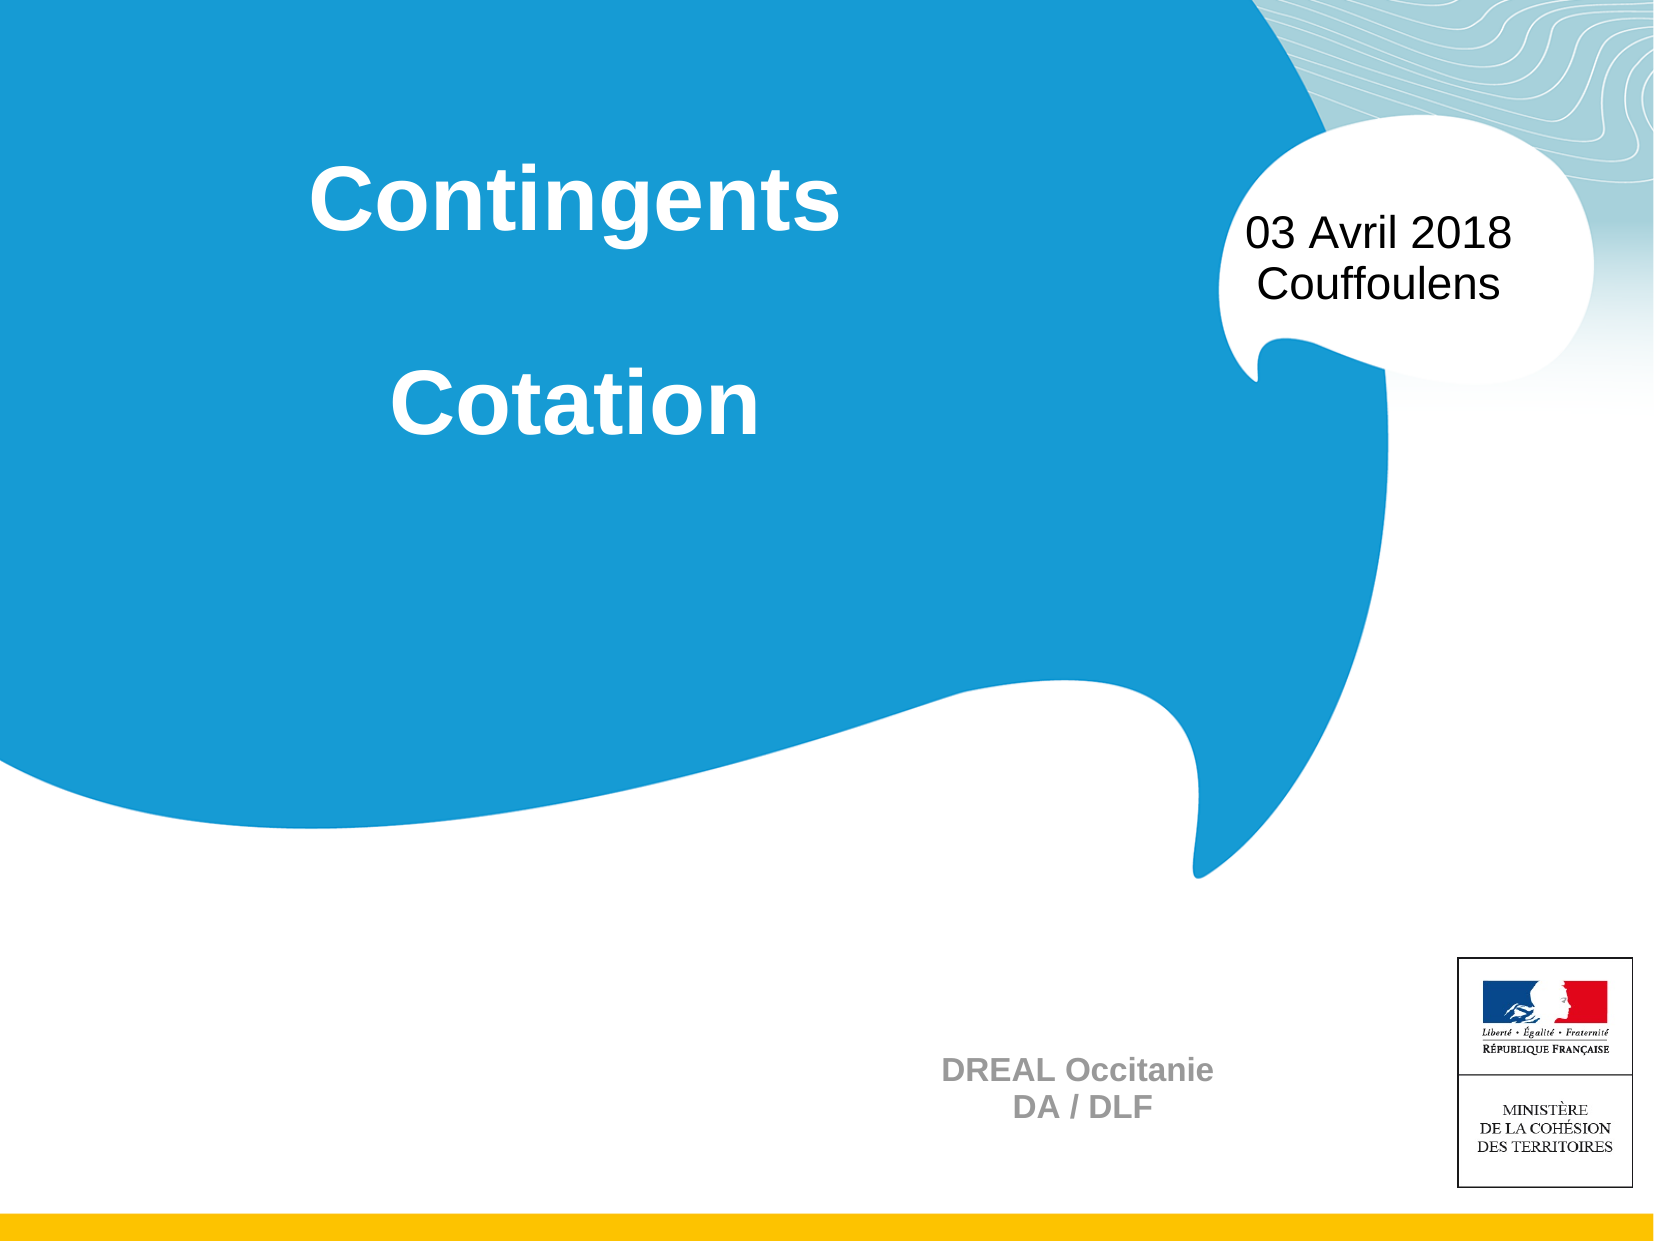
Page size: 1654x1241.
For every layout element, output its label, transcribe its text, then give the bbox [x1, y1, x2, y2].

text_box 03 Avril 2018 Couffoulens [1173, 144, 1584, 370]
picture [0, 0, 1654, 1241]
text_box Contingents Cotation [88, 88, 1063, 400]
text_box DREAL Occitanie DA / DLF [897, 1042, 1260, 1143]
